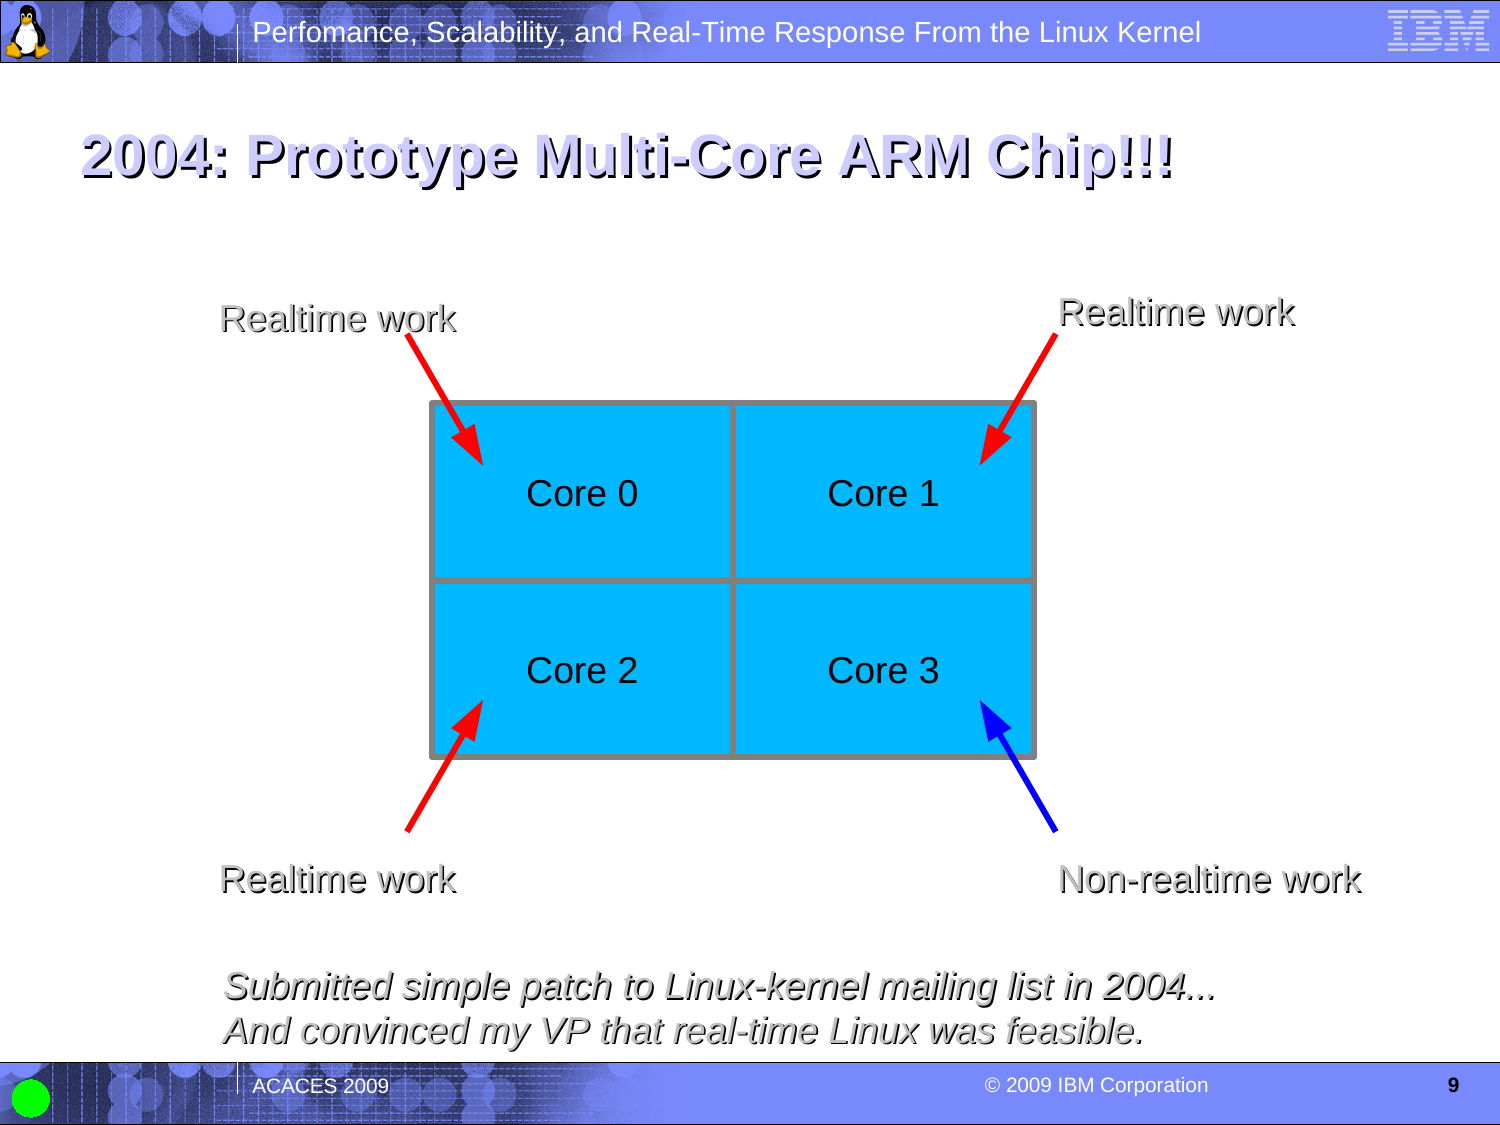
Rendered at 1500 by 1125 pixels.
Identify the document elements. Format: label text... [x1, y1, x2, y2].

text_box [11, 1079, 50, 1118]
text_box Realtime work [1042, 280, 1310, 338]
picture [0, 1063, 1500, 1124]
text_box Submitted simple patch to Linux-kernel mailing list in 2004... And convinced my VP that real-time Linux was feasible. [208, 954, 1232, 1056]
text_box Core 3 [732, 580, 1035, 757]
text_box Core 1 [732, 403, 1035, 580]
picture [1, 1, 1500, 62]
title 2004: Prototype Multi-Core ARM Chip!!! [79, 124, 1433, 192]
text_box Non-realtime work [1042, 847, 1376, 905]
text_box Core 0 [431, 403, 732, 580]
text_box Realtime work [203, 286, 471, 344]
text_box Core 2 [431, 580, 732, 757]
text_box Realtime work [203, 847, 471, 905]
